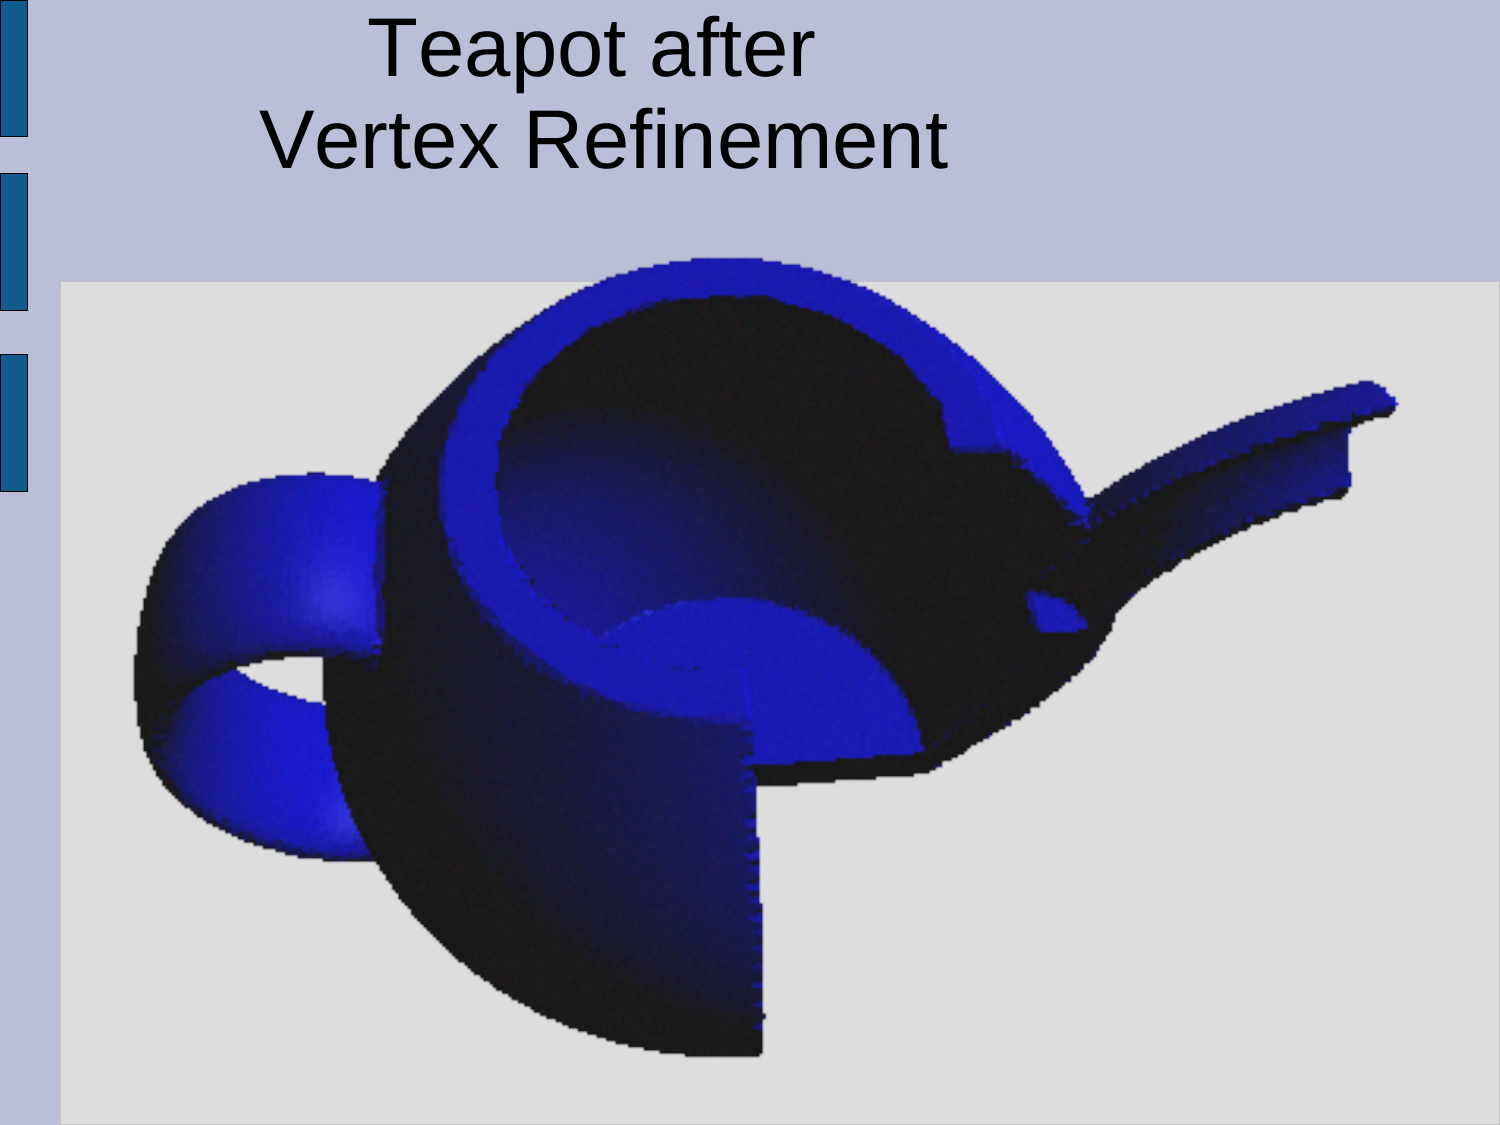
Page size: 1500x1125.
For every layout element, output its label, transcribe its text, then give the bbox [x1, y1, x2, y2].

text_box Teapot after Vertex Refinement [0, 0, 1185, 188]
picture [69, 173, 1440, 1125]
